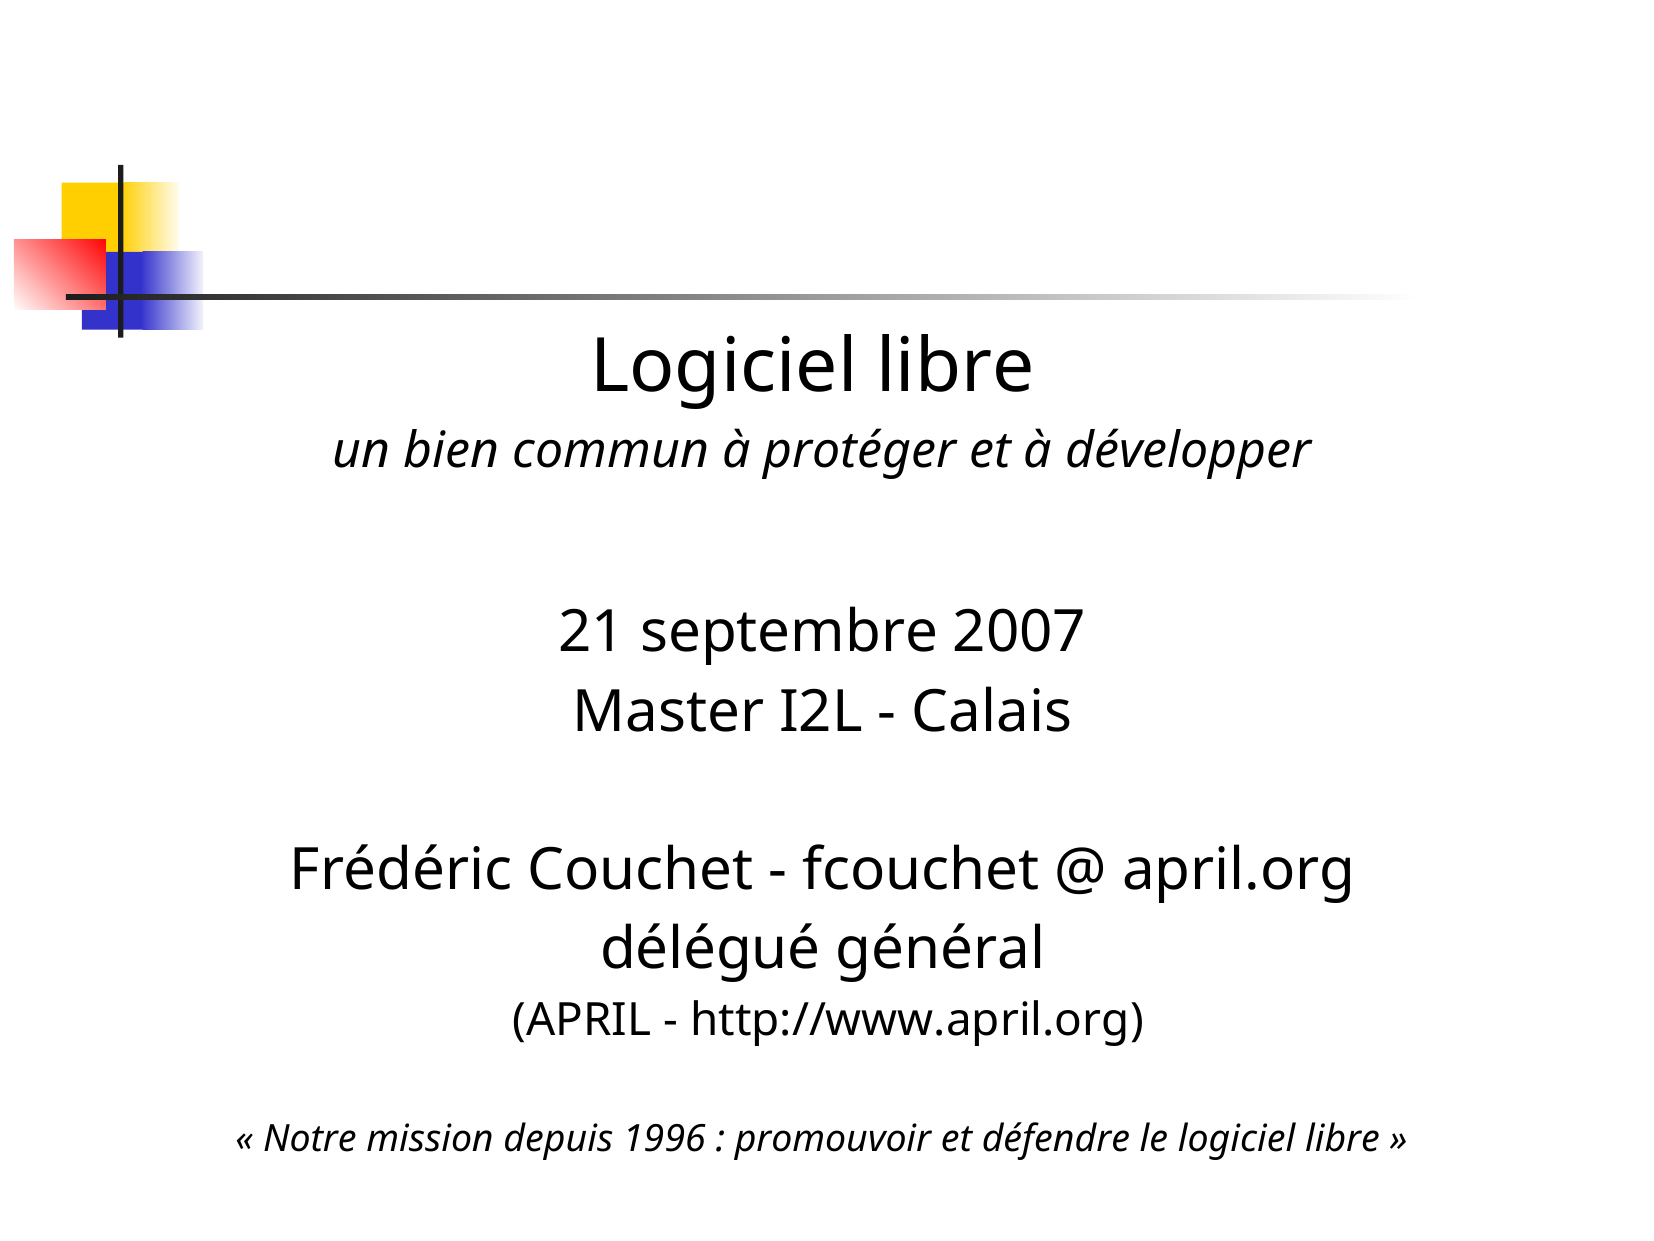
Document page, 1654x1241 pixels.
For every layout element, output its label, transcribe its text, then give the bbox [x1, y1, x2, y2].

subtitle Logiciel libre un bien commun à protéger et à développer 21 septembre 2007 Master I2L - Calais Frédéric Couchet - fcouchet @ april.org délégué général (APRIL - http://www.april.org) « Notre mission depuis 1996 : promouvoir et défendre le logiciel libre » [78, 234, 1532, 1160]
